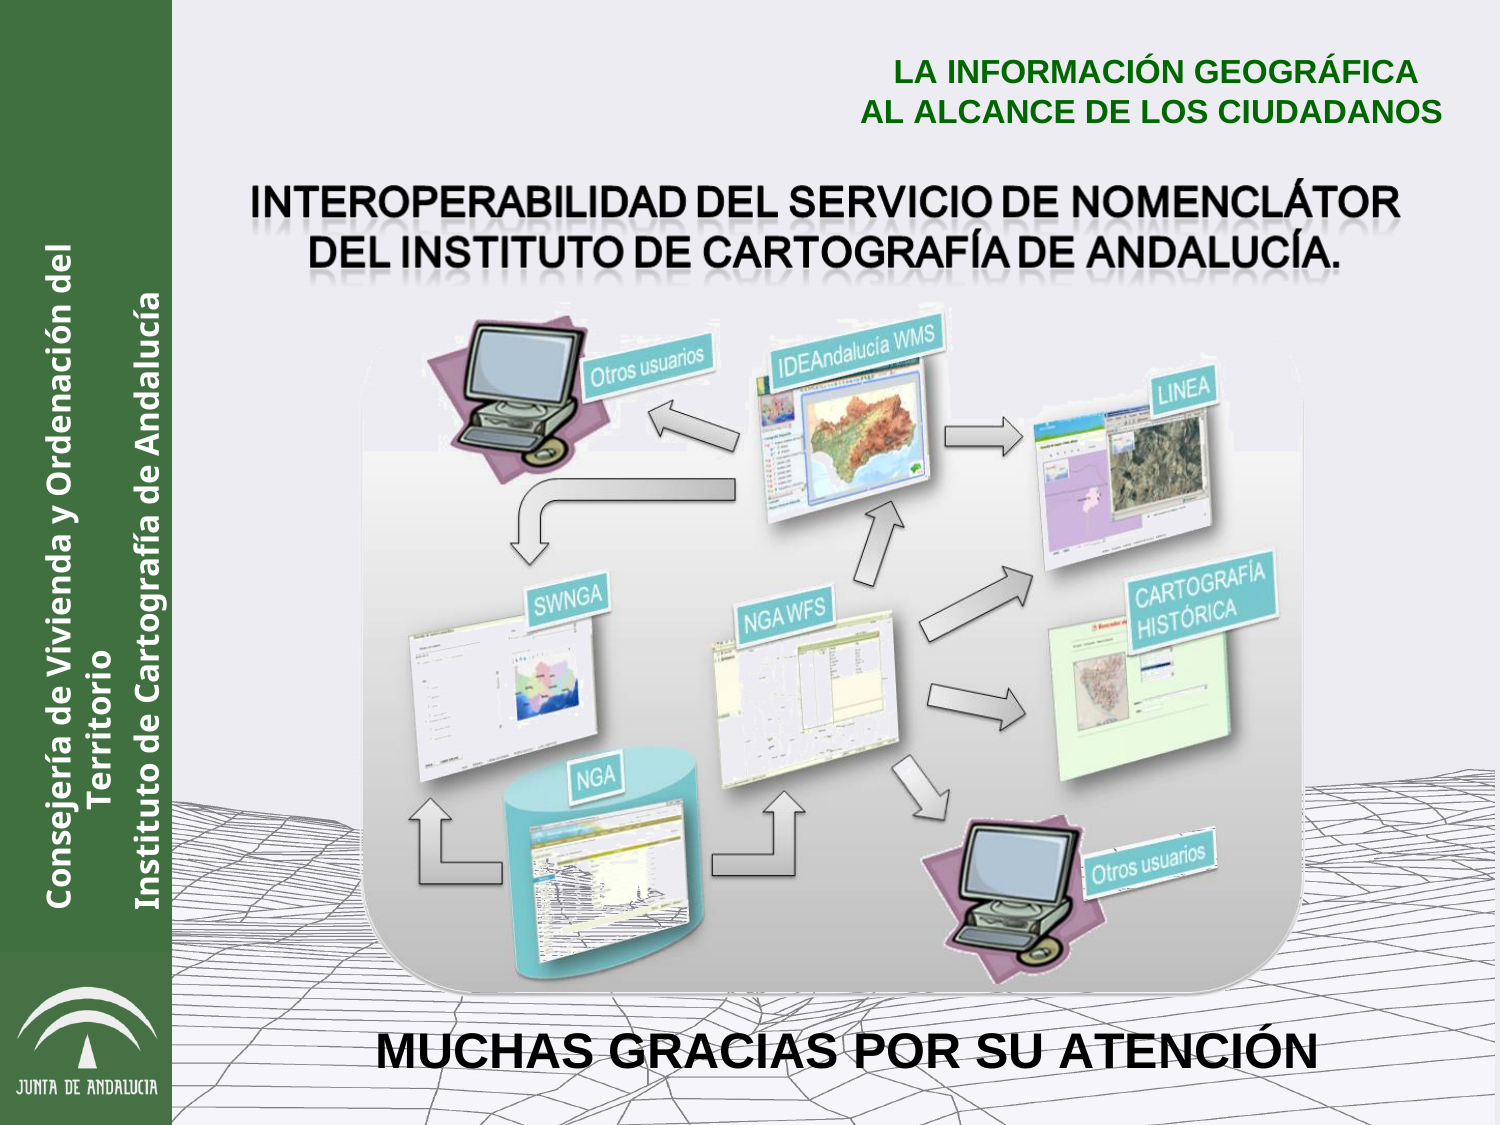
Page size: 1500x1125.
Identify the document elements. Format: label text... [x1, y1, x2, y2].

picture [172, 0, 1500, 1125]
text_box MUCHAS GRACIAS POR SU ATENCIÓN [361, 1011, 1335, 1087]
